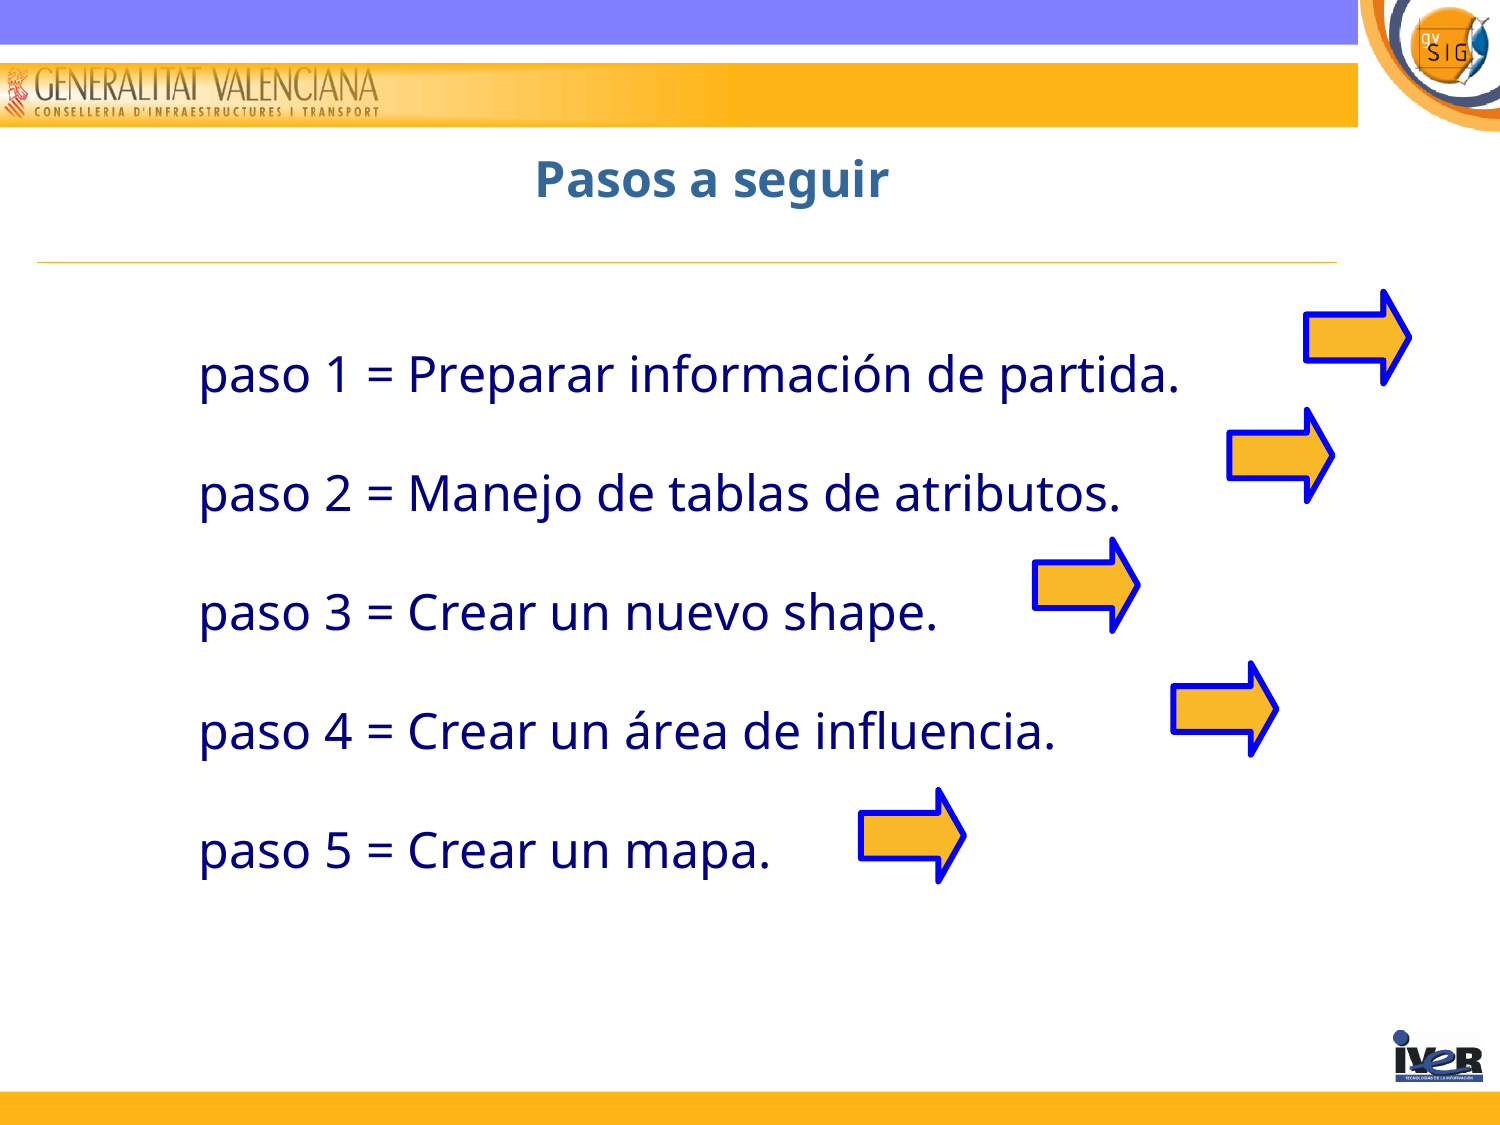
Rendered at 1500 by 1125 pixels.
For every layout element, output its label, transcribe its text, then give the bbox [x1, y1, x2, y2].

text_box Pasos a seguir [0, 137, 1426, 220]
text_box [1229, 409, 1333, 502]
text_box [860, 789, 965, 882]
text_box [1173, 663, 1277, 755]
picture [1358, 0, 1500, 133]
subtitle paso 1 = Preparar información de partida. paso 2 = Manejo de tablas de atributos. paso 3 = Crear un nuevo shape. paso 4 = Crear un área de influencia. paso 5 = Crear un mapa. [150, 304, 1391, 884]
picture [1393, 1030, 1483, 1082]
text_box [1034, 539, 1139, 631]
text_box [1306, 291, 1410, 384]
